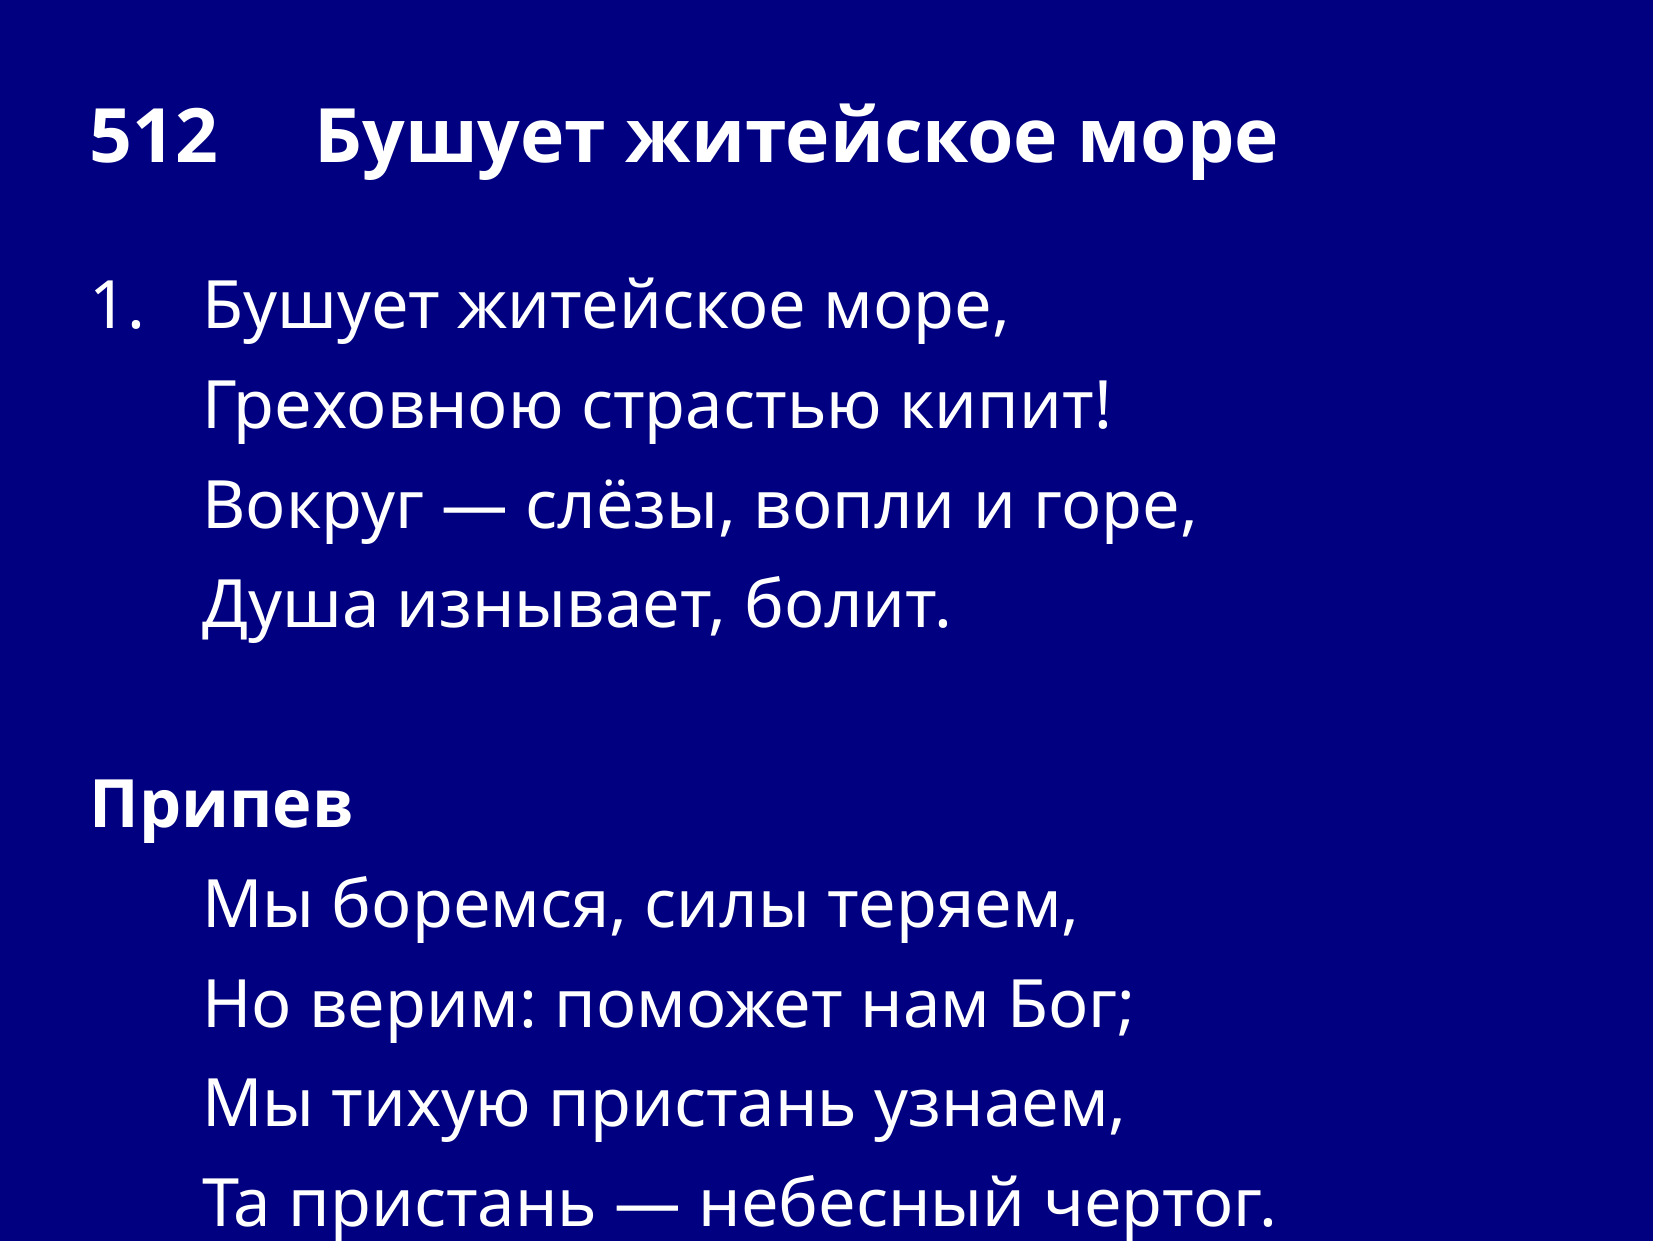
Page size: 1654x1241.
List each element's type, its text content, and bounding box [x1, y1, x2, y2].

text_box 1. Бушует житейское море, Греховною страстью кипит! Вокруг — слёзы, вопли и горе, Душа изнывает, болит. Припев Мы боремся, силы теряем, Но верим: поможет нам Бог; Мы тихую пристань узнаем, Та пристань — небесный чертог. [75, 188, 1576, 1163]
text_box 512 Бушует житейское море [75, 75, 1576, 188]
